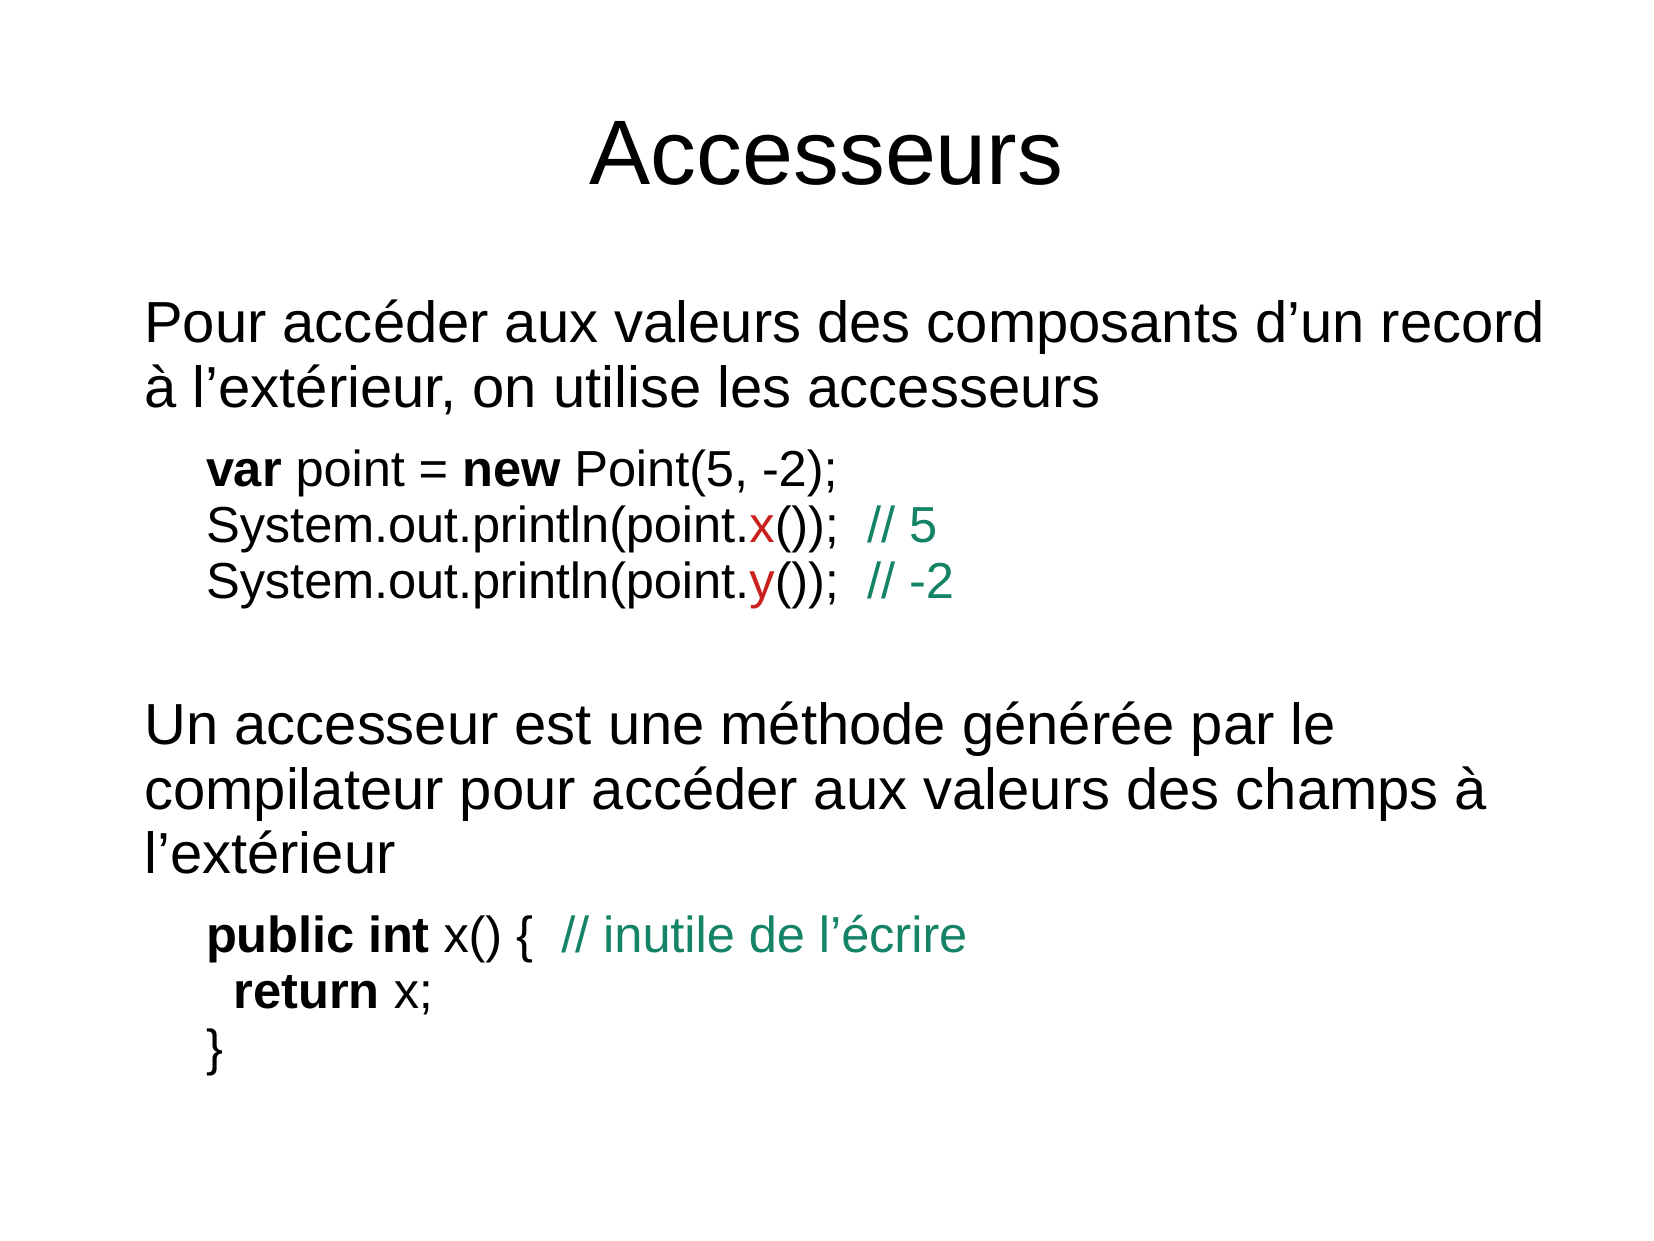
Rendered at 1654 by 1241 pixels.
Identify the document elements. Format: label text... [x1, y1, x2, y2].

list Pour accéder aux valeurs des composants d’un record à l’extérieur, on utilise les accesseurs var point = new Point(5, -2); System.out.println(point.x()); // 5 System.out.println(point.y()); // -2 Un accesseur est une méthode générée par le compilateur pour accéder aux valeurs des champs à l’extérieur public int x() { // inutile de l’écrire return x; } [82, 290, 1571, 1081]
title Accesseurs [82, 49, 1571, 257]
